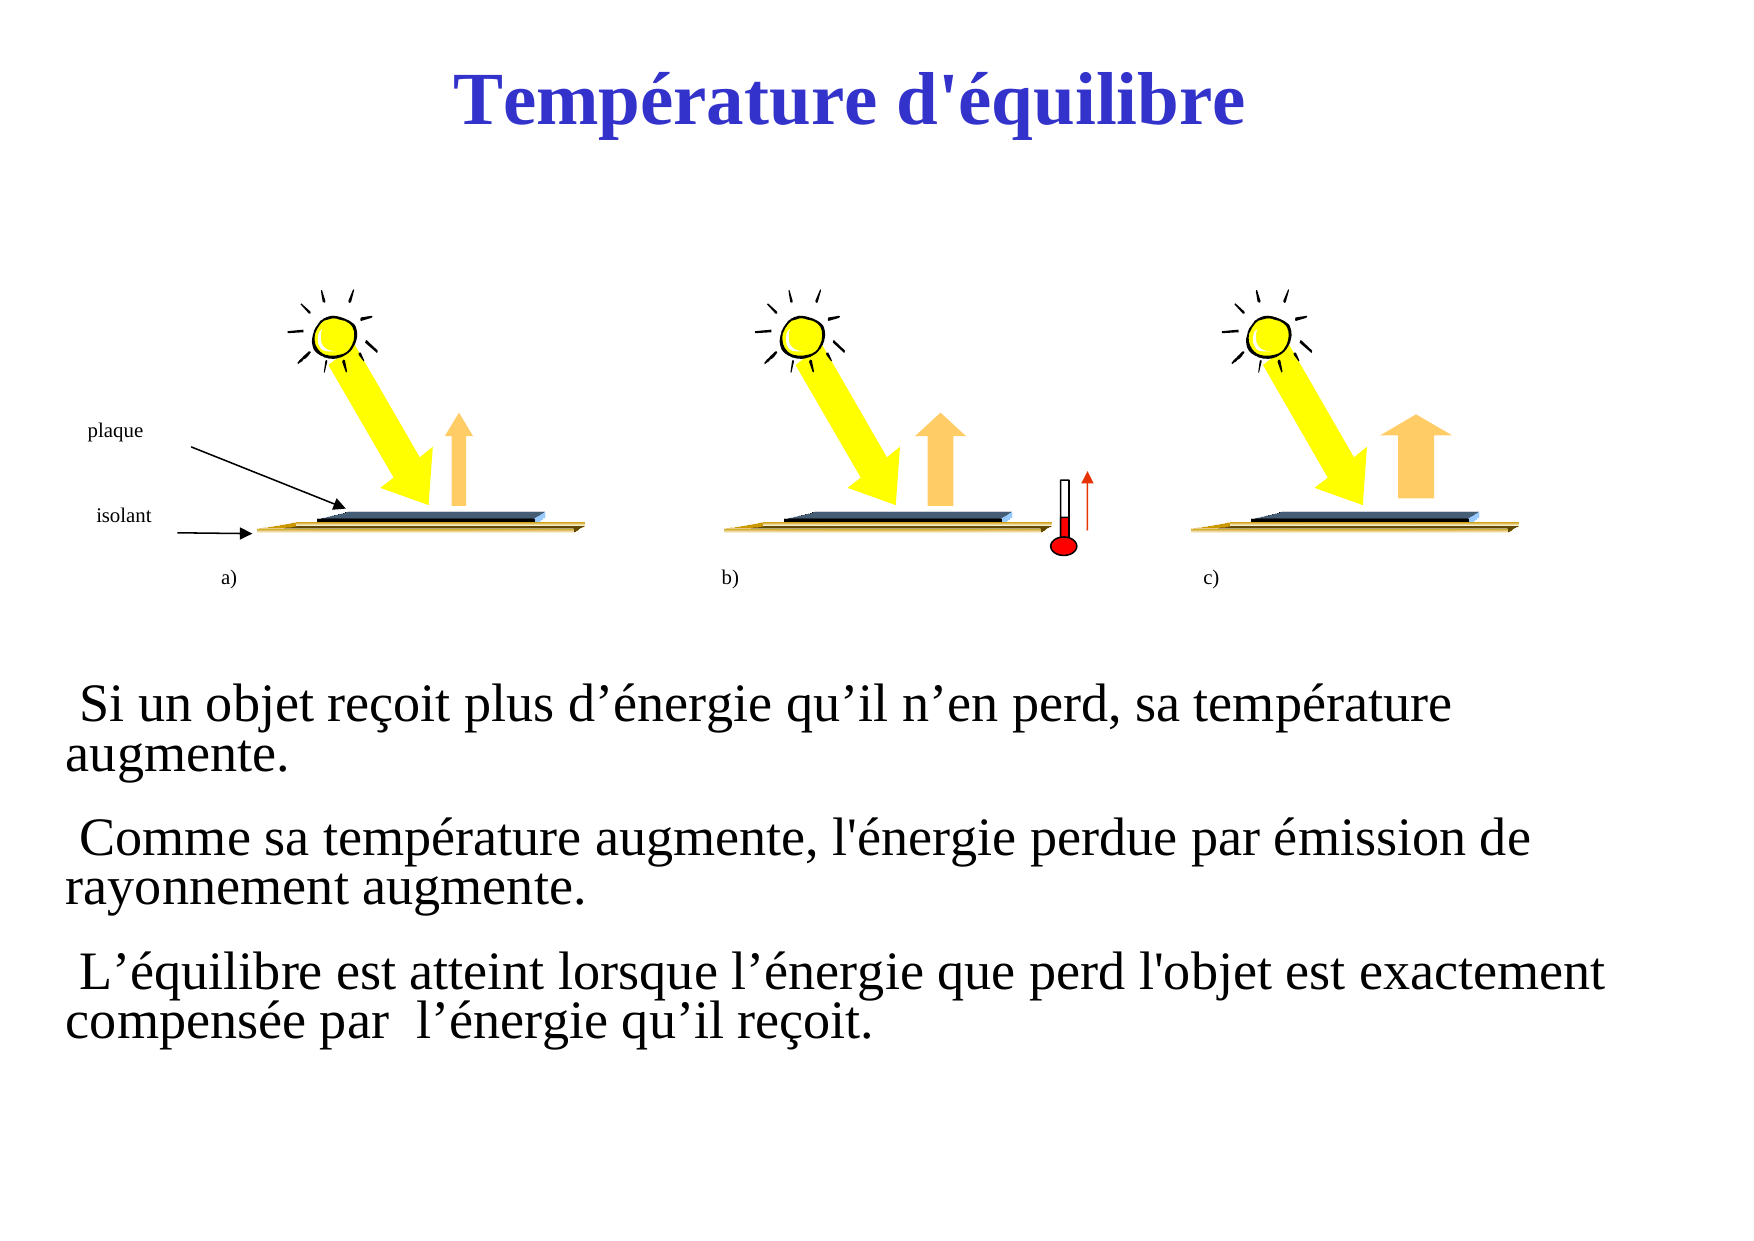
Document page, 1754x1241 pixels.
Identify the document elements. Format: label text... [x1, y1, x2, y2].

text_box [766, 303, 778, 314]
picture [248, 506, 595, 540]
text_box [779, 315, 901, 506]
text_box [444, 412, 474, 506]
text_box [1234, 303, 1245, 314]
text_box [365, 339, 378, 354]
text_box [360, 315, 373, 321]
text_box [348, 289, 355, 303]
text_box plaque [87, 419, 144, 443]
text_box [1295, 315, 1308, 321]
text_box [1299, 339, 1313, 354]
text_box [790, 360, 794, 373]
text_box c) [1203, 566, 1220, 590]
text_box [1050, 480, 1077, 556]
text_box [297, 351, 311, 365]
text_box [1246, 315, 1367, 506]
picture [715, 506, 1060, 540]
text_box [1258, 360, 1262, 373]
text_box a) [221, 566, 238, 590]
text_box [754, 329, 772, 334]
text_box Température d'équilibre [49, 57, 1651, 141]
text_box [915, 412, 966, 506]
text_box [827, 315, 840, 321]
text_box [832, 339, 846, 354]
text_box [1231, 351, 1245, 365]
text_box [287, 329, 304, 334]
text_box [323, 360, 328, 373]
text_box [1221, 329, 1239, 334]
text_box [815, 289, 821, 303]
text_box [300, 303, 311, 314]
text_box [321, 289, 326, 303]
text_box isolant [96, 504, 153, 528]
text_box Si un objet reçoit plus d’énergie qu’il n’en perd, sa température augmente. Comme sa température augmente, l'énergie perdue par émission de rayonnement augmente. L’équilibre est atteint lorsque l’énergie que perd l'objet est exactement compensée par l’énergie qu’il reçoit. [65, 682, 1678, 1049]
text_box [764, 351, 778, 365]
text_box [1283, 289, 1289, 303]
text_box b) [721, 566, 740, 590]
text_box [788, 289, 793, 303]
text_box [311, 315, 433, 506]
text_box [1255, 289, 1261, 303]
picture [1182, 506, 1529, 540]
text_box [1379, 414, 1453, 499]
